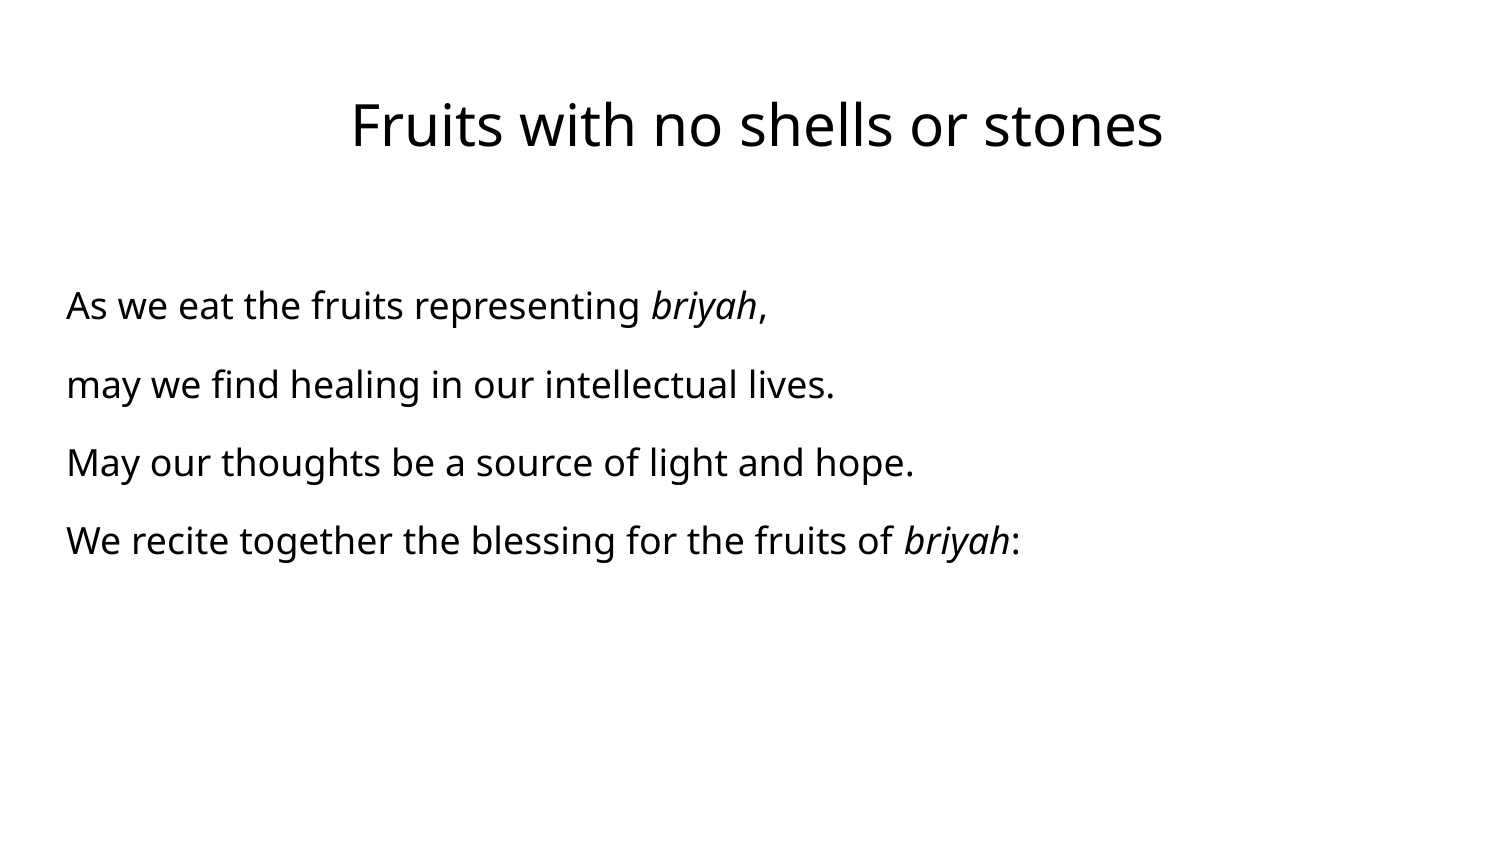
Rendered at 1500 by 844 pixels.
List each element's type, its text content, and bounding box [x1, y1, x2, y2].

title Fruits with no shells or stones [51, 72, 1449, 167]
list As we eat the fruits representing briyah, may we find healing in our intellectual lives. May our thoughts be a source of light and hope. We recite together the blessing for the fruits of briyah: [51, 189, 1449, 750]
